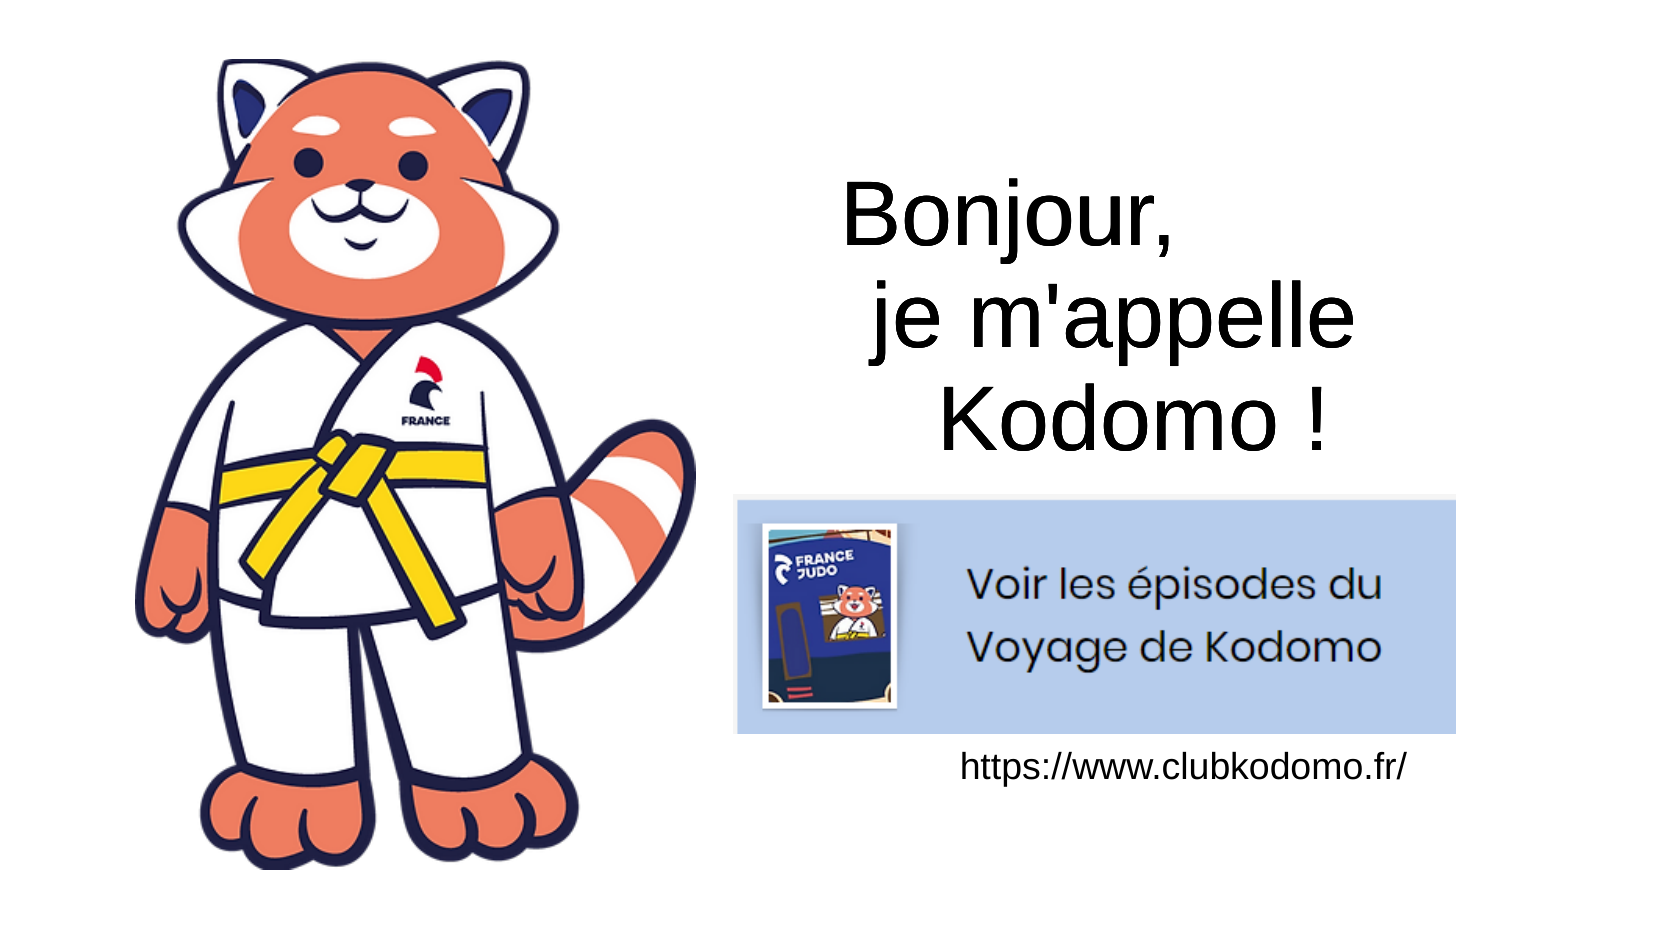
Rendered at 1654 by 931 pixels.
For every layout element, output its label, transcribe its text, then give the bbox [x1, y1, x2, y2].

title Bonjour, je m'appelle Kodomo ! [90, 0, 1579, 826]
picture [135, 826, 696, 871]
